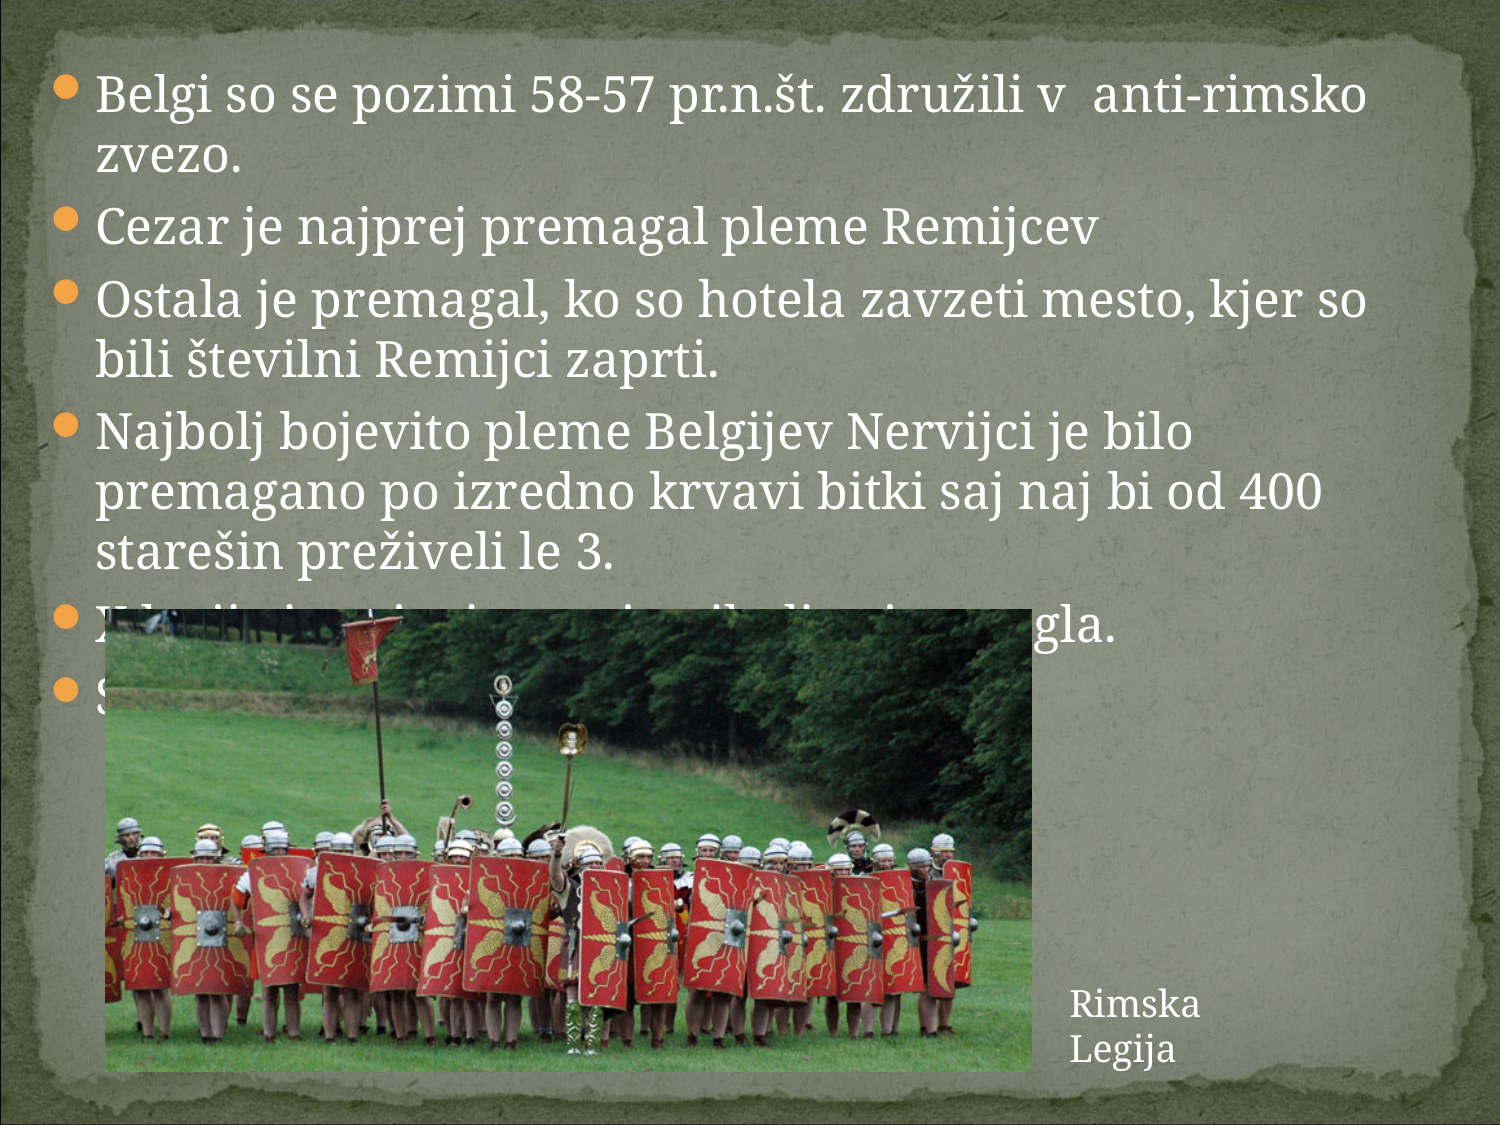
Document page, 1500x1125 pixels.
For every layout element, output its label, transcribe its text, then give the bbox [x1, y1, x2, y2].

picture [0, 0, 1500, 1125]
list Belgi so se pozimi 58-57 pr.n.št. združili v anti-rimsko zvezo. Cezar je najprej premagal pleme Remijcev Ostala je premagal, ko so hotela zavzeti mesto, kjer so bili številni Remijci zaprti. Najbolj bojevito pleme Belgijev Nervijci je bilo premagano po izredno krvavi bitki saj naj bi od 400 starešin preživeli le 3. X legija je pri tej zmagi najbolj pripomogla. Senat je odredil 15 dnevno slovesnost. [35, 54, 1465, 1090]
text_box Rimska Legija [1054, 972, 1313, 1078]
